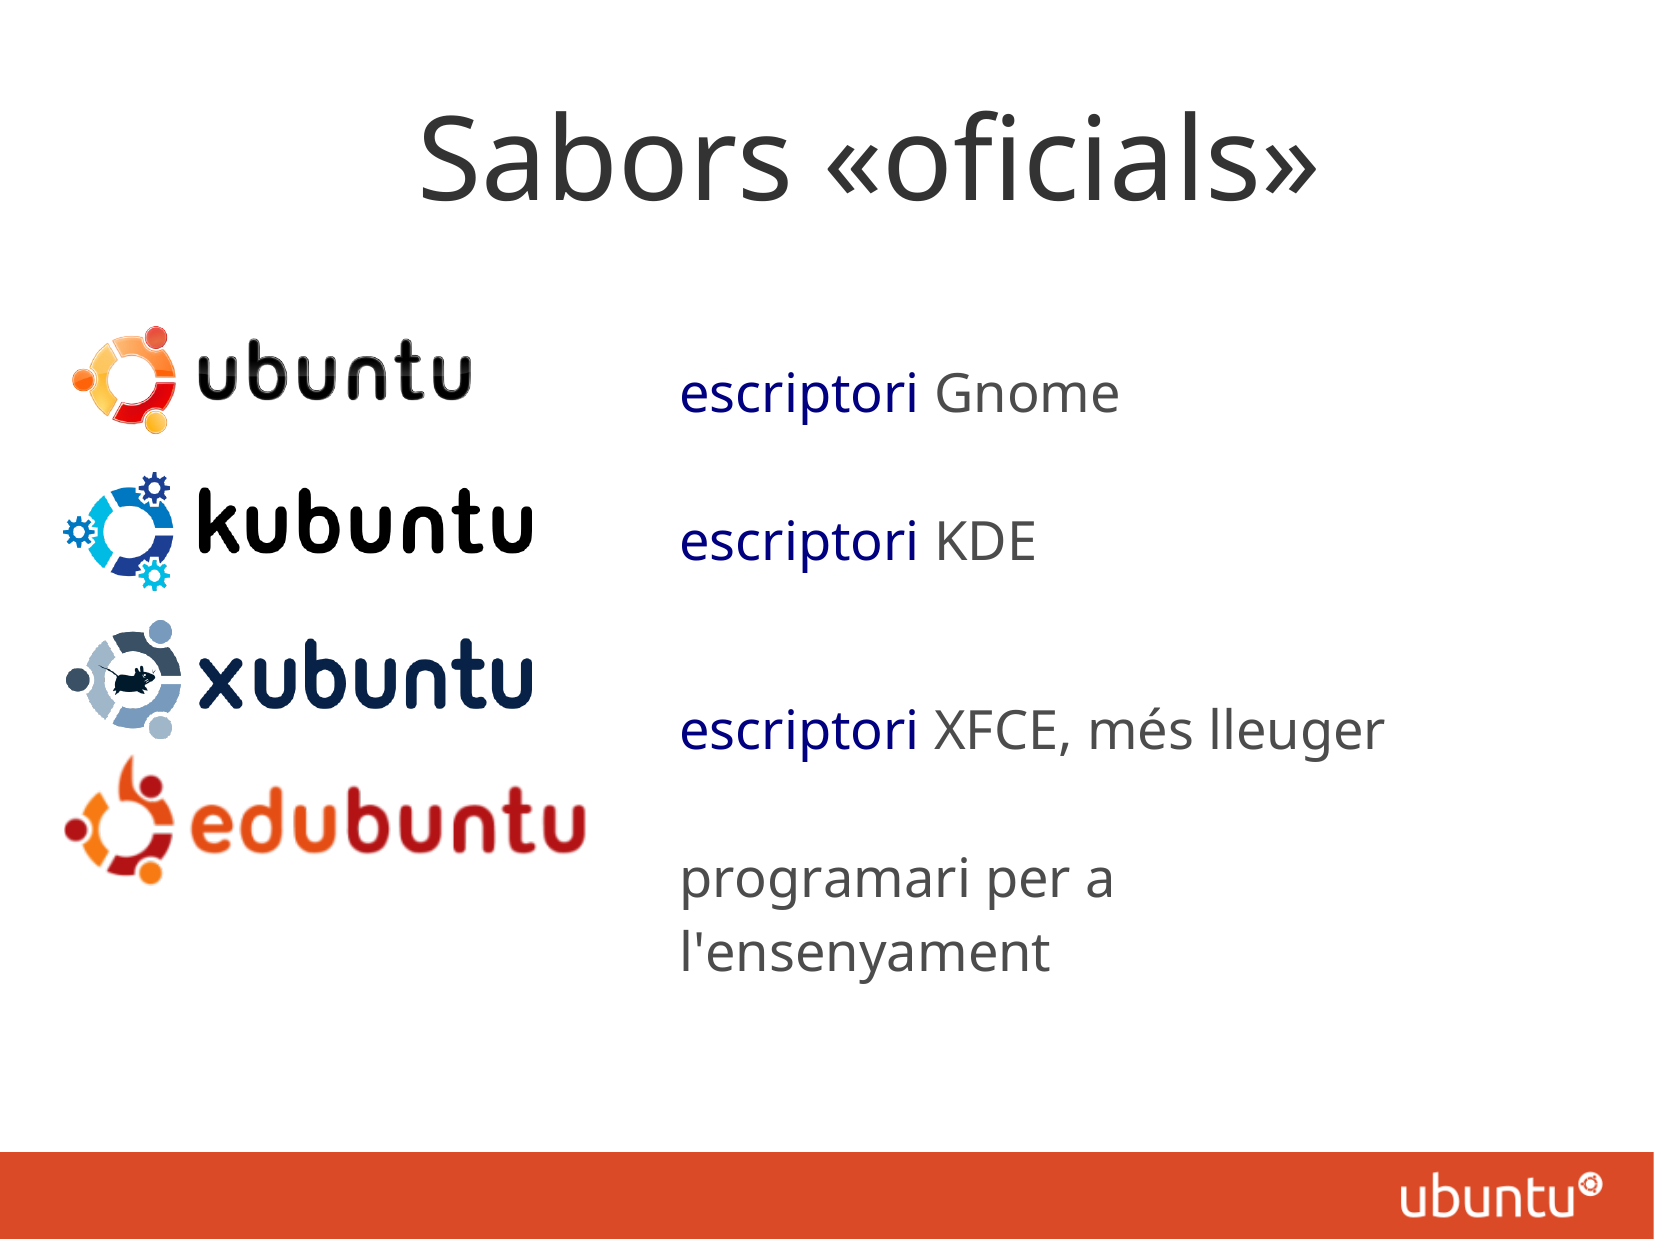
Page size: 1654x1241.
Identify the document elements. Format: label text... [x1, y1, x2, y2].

text_box escriptori Gnome escriptori KDE escriptori XFCE, més lleuger programari per a l'ensenyament [679, 354, 1503, 1032]
title Sabors «oficials» [55, 58, 1536, 266]
picture [66, 620, 532, 739]
picture [64, 754, 591, 886]
picture [59, 316, 473, 443]
picture [63, 472, 532, 591]
picture [0, 1152, 1654, 1239]
